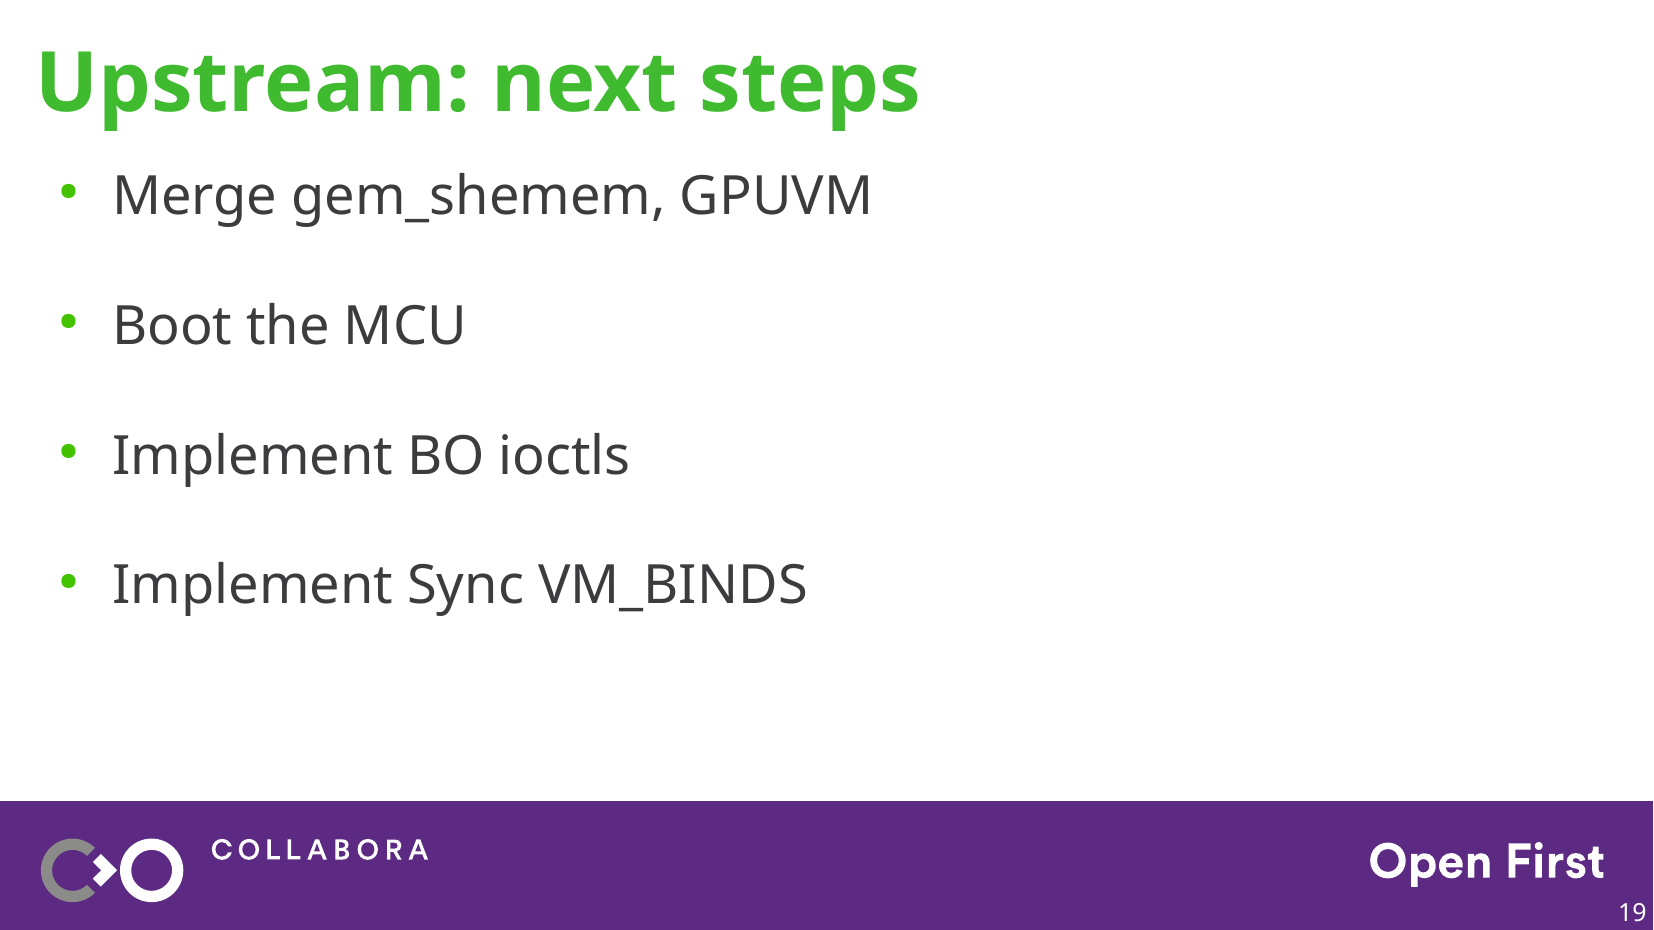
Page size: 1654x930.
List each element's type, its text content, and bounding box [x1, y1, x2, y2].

list Merge gem_shemem, GPUVM Boot the MCU Implement BO ioctls Implement Sync VM_BINDS [41, 160, 1613, 804]
title Upstream: next steps [35, 28, 1608, 192]
